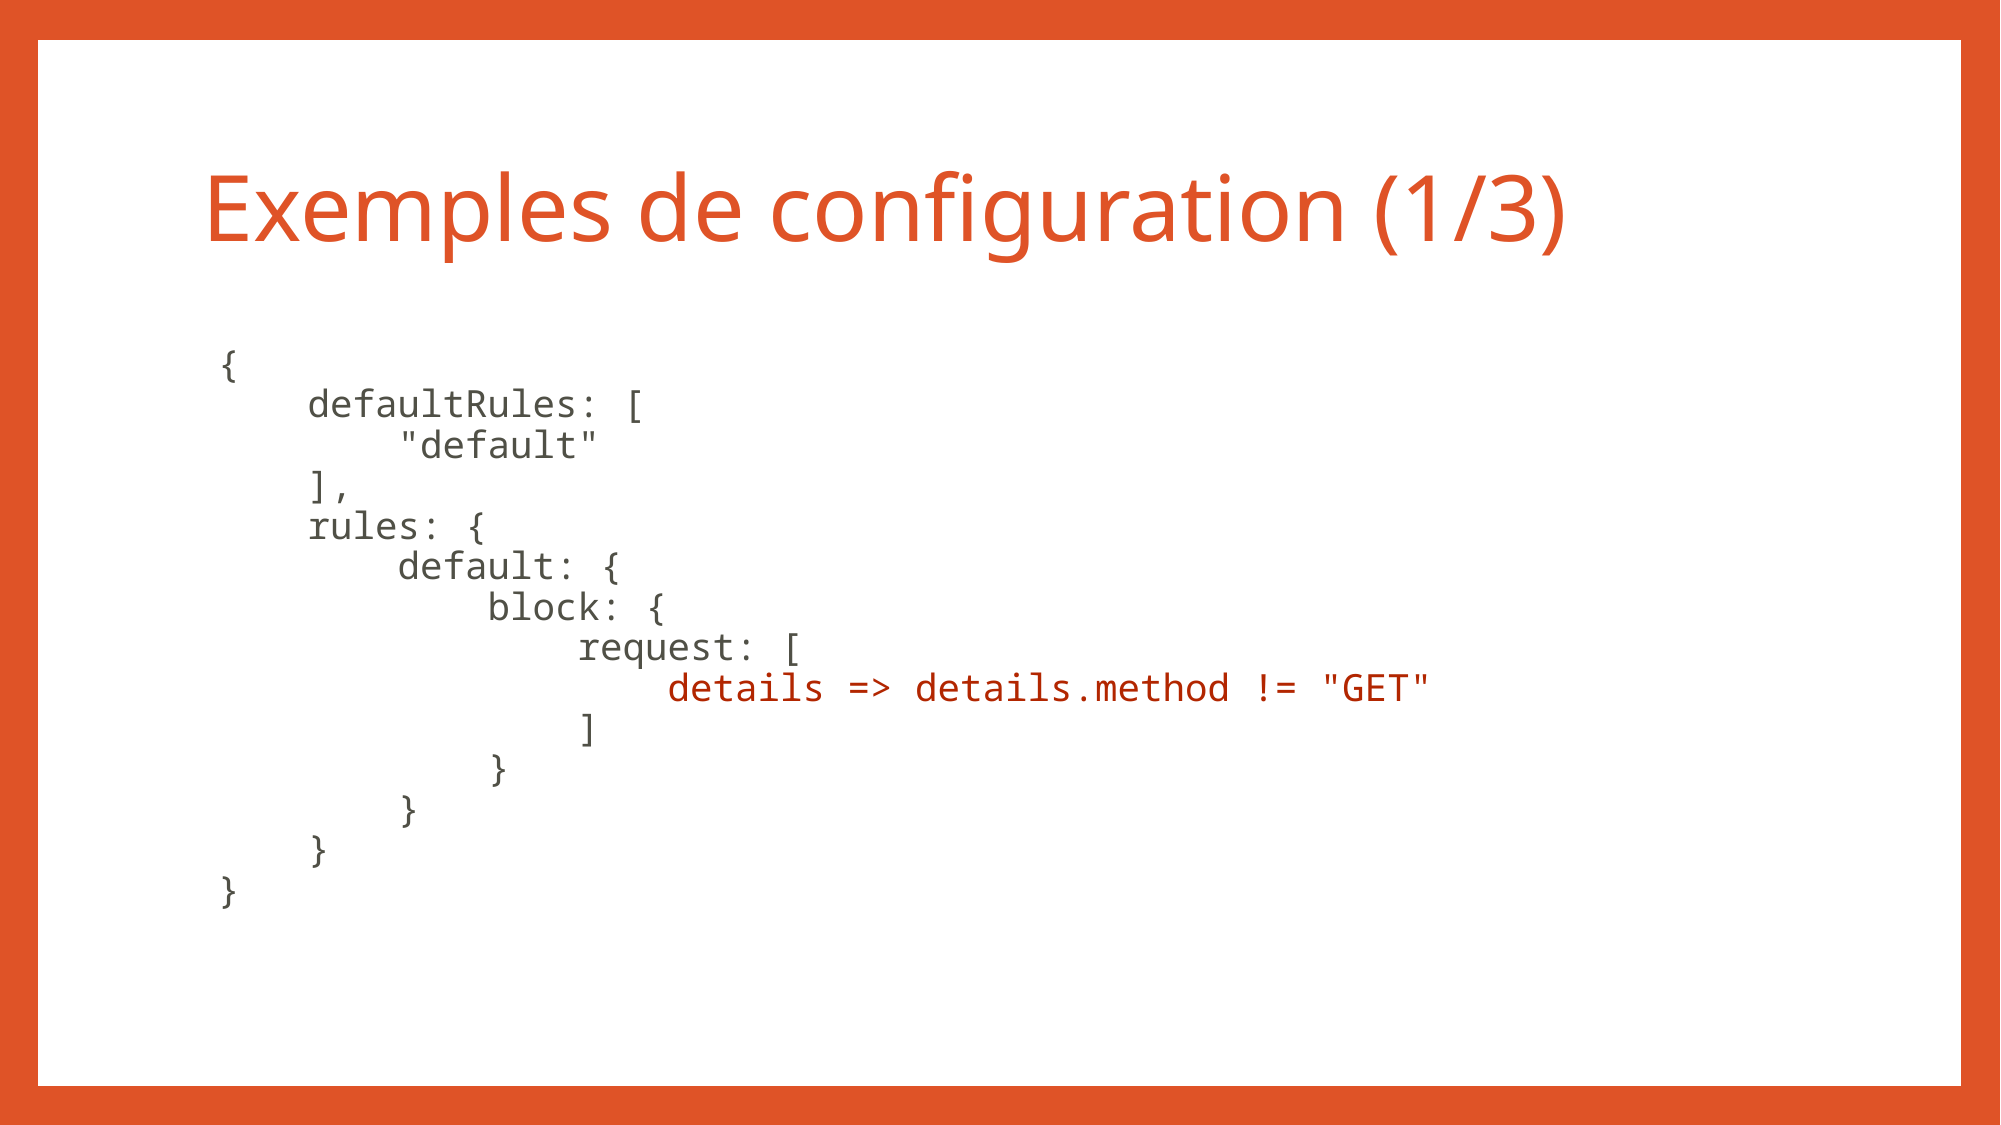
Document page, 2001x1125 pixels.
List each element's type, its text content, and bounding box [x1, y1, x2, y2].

title Exemples de configuration (1/3) [187, 99, 1808, 323]
list { defaultRules: [ "default" ], rules: { default: { block: { request: [ details => details.method != "GET" ] } } } } [187, 337, 1808, 1000]
